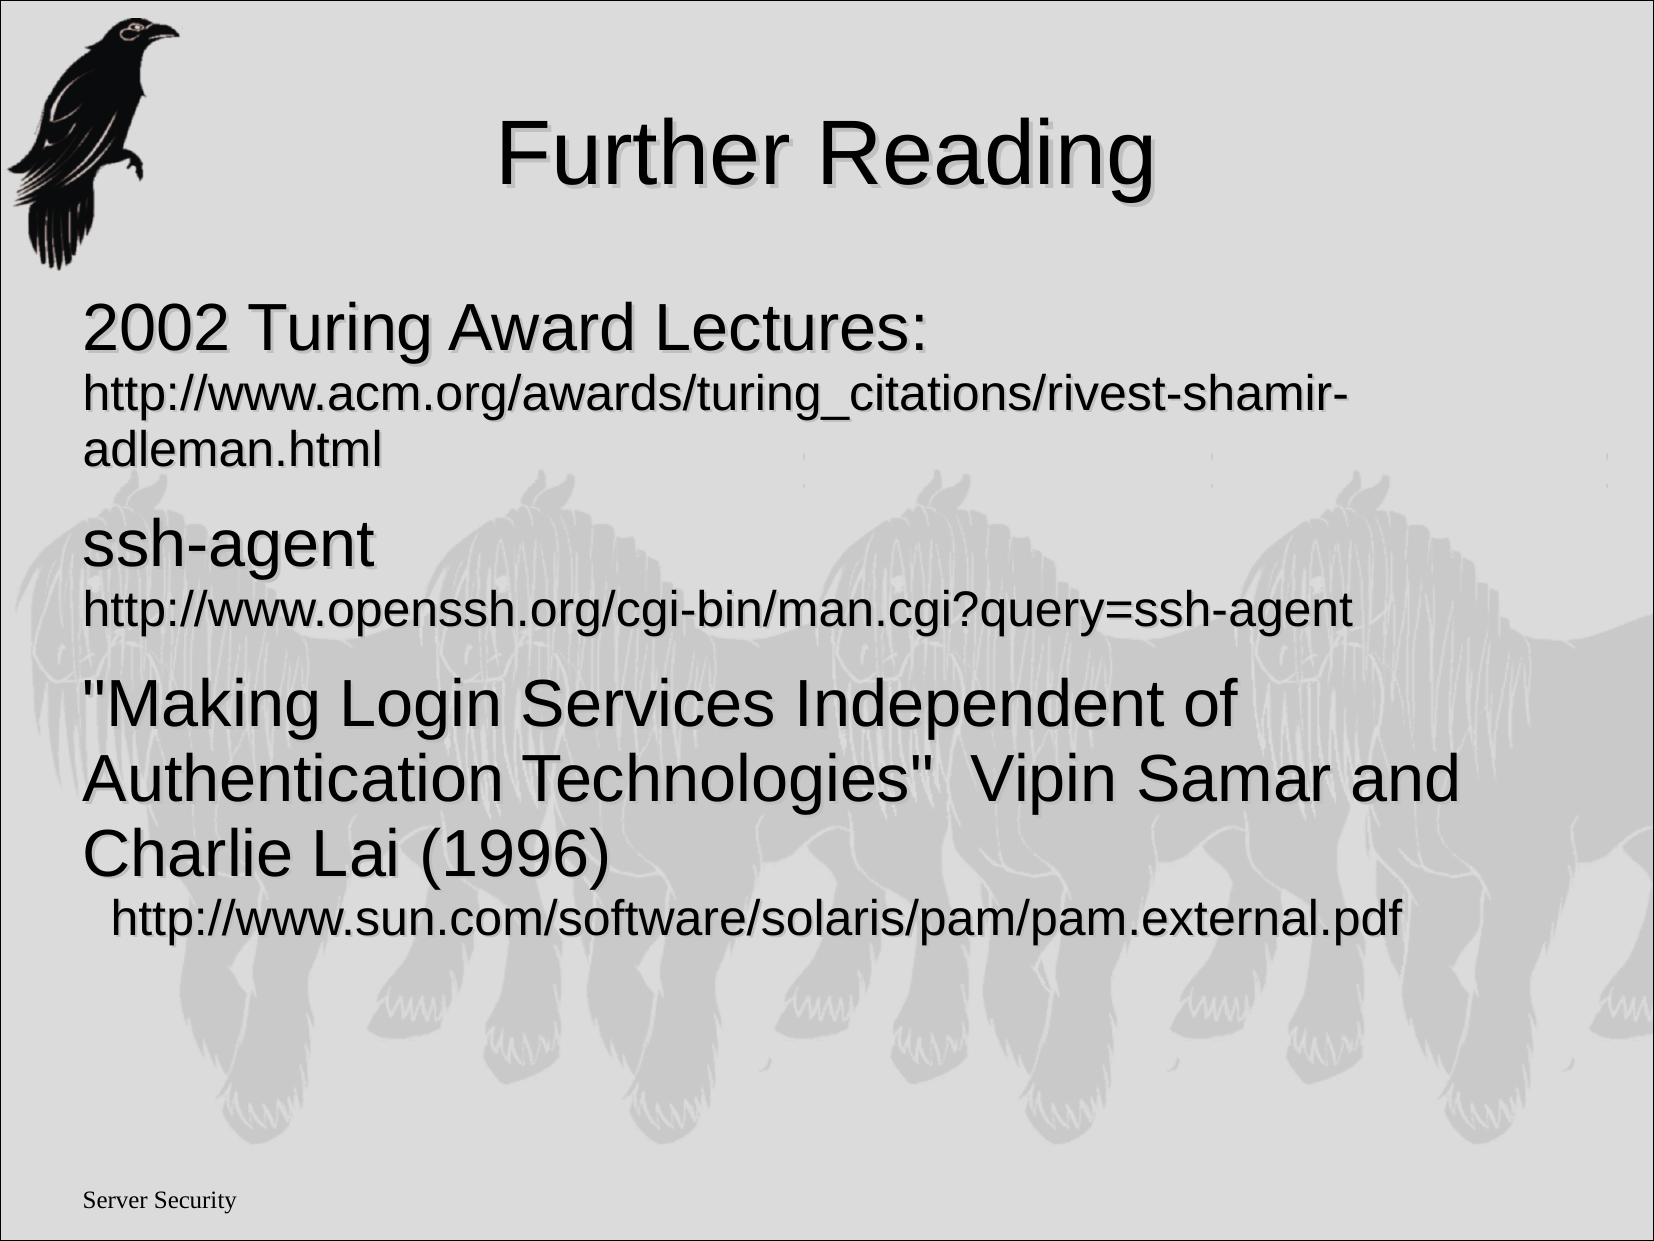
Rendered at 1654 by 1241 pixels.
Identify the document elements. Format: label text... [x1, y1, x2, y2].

picture [5, 18, 183, 271]
list 2002 Turing Award Lectures: http://www.acm.org/awards/turing_citations/rivest-shamir-adleman.html ssh-agent http://www.openssh.org/cgi-bin/man.cgi?query=ssh-agent "Making Login Services Independent of Authentication Technologies" Vipin Samar and Charlie Lai (1996) http://www.sun.com/software/solaris/pam/pam.external.pdf [82, 290, 1571, 1094]
title Further Reading [82, 49, 1571, 257]
